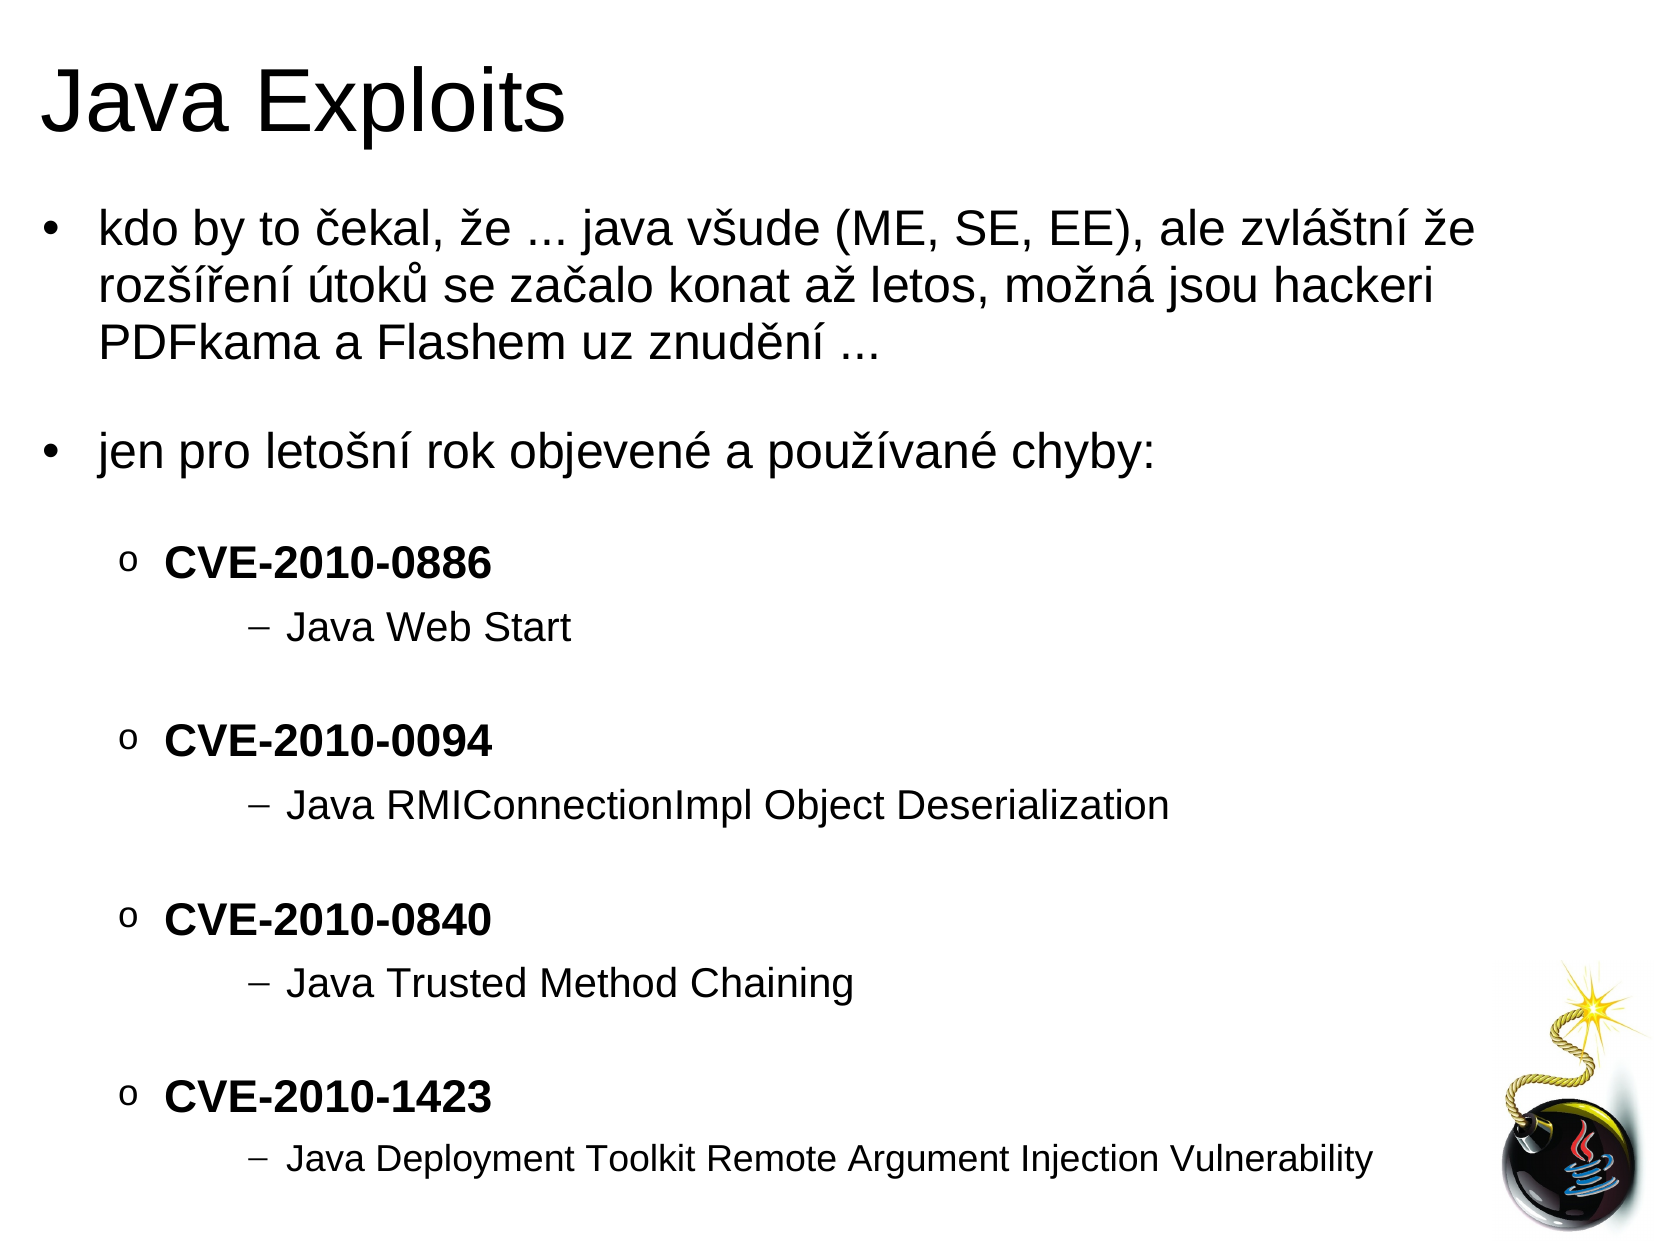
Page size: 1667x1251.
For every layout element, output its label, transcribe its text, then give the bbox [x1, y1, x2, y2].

list kdo by to čekal, že ... java všude (ME, SE, EE), ale zvláštní že rozšíření útoků se začalo konat až letos, možná jsou hackeri PDFkama a Flashem uz znudění ... jen pro letošní rok objevené a používané chyby: CVE-2010-0886 Java Web Start CVE-2010-0094 Java RMIConnectionImpl Object Deserialization CVE-2010-0840 Java Trusted Method Chaining CVE-2010-1423 Java Deployment Toolkit Remote Argument Injection Vulnerability [23, 200, 1612, 1184]
picture [1492, 960, 1654, 1241]
title Java Exploits [40, 50, 1627, 201]
